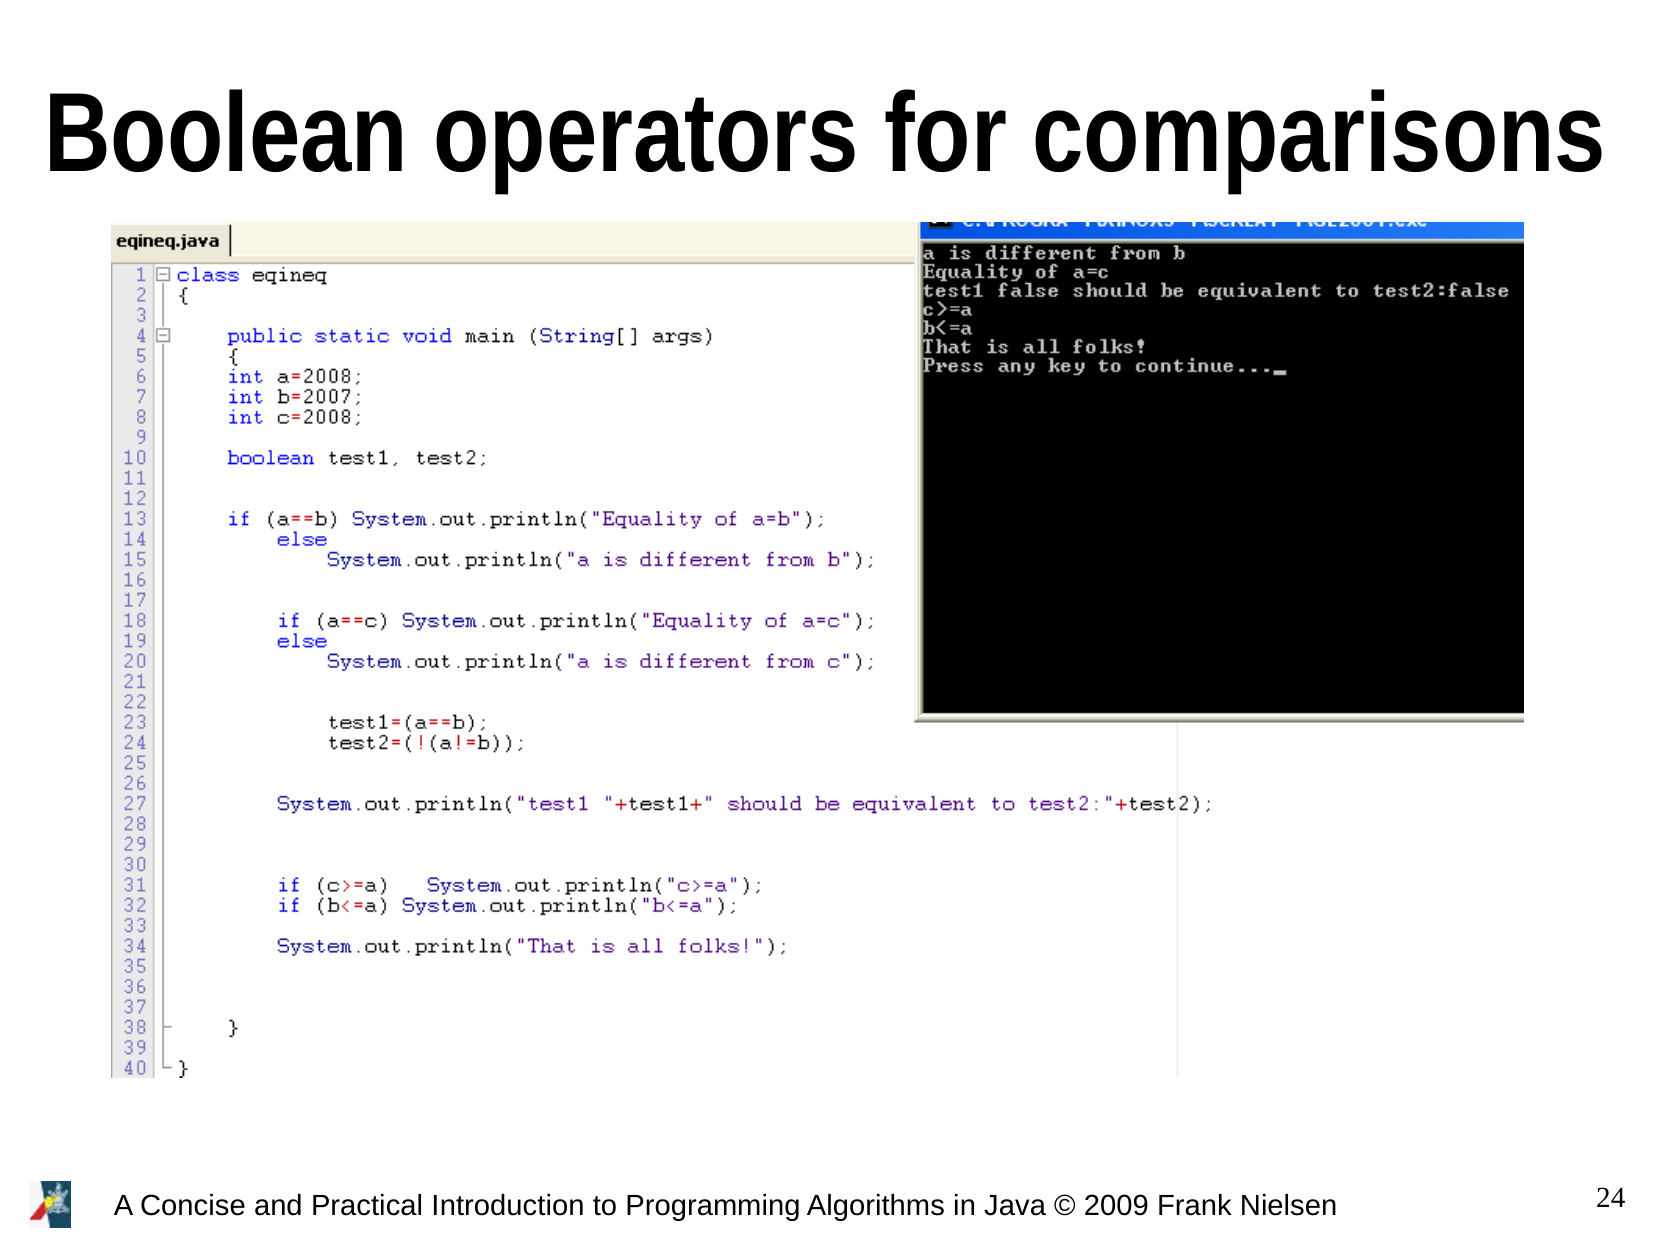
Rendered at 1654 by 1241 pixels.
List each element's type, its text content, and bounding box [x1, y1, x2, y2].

picture [111, 355, 1524, 1078]
text_box Boolean operators for comparisons [29, 59, 1654, 355]
picture [29, 1181, 71, 1228]
